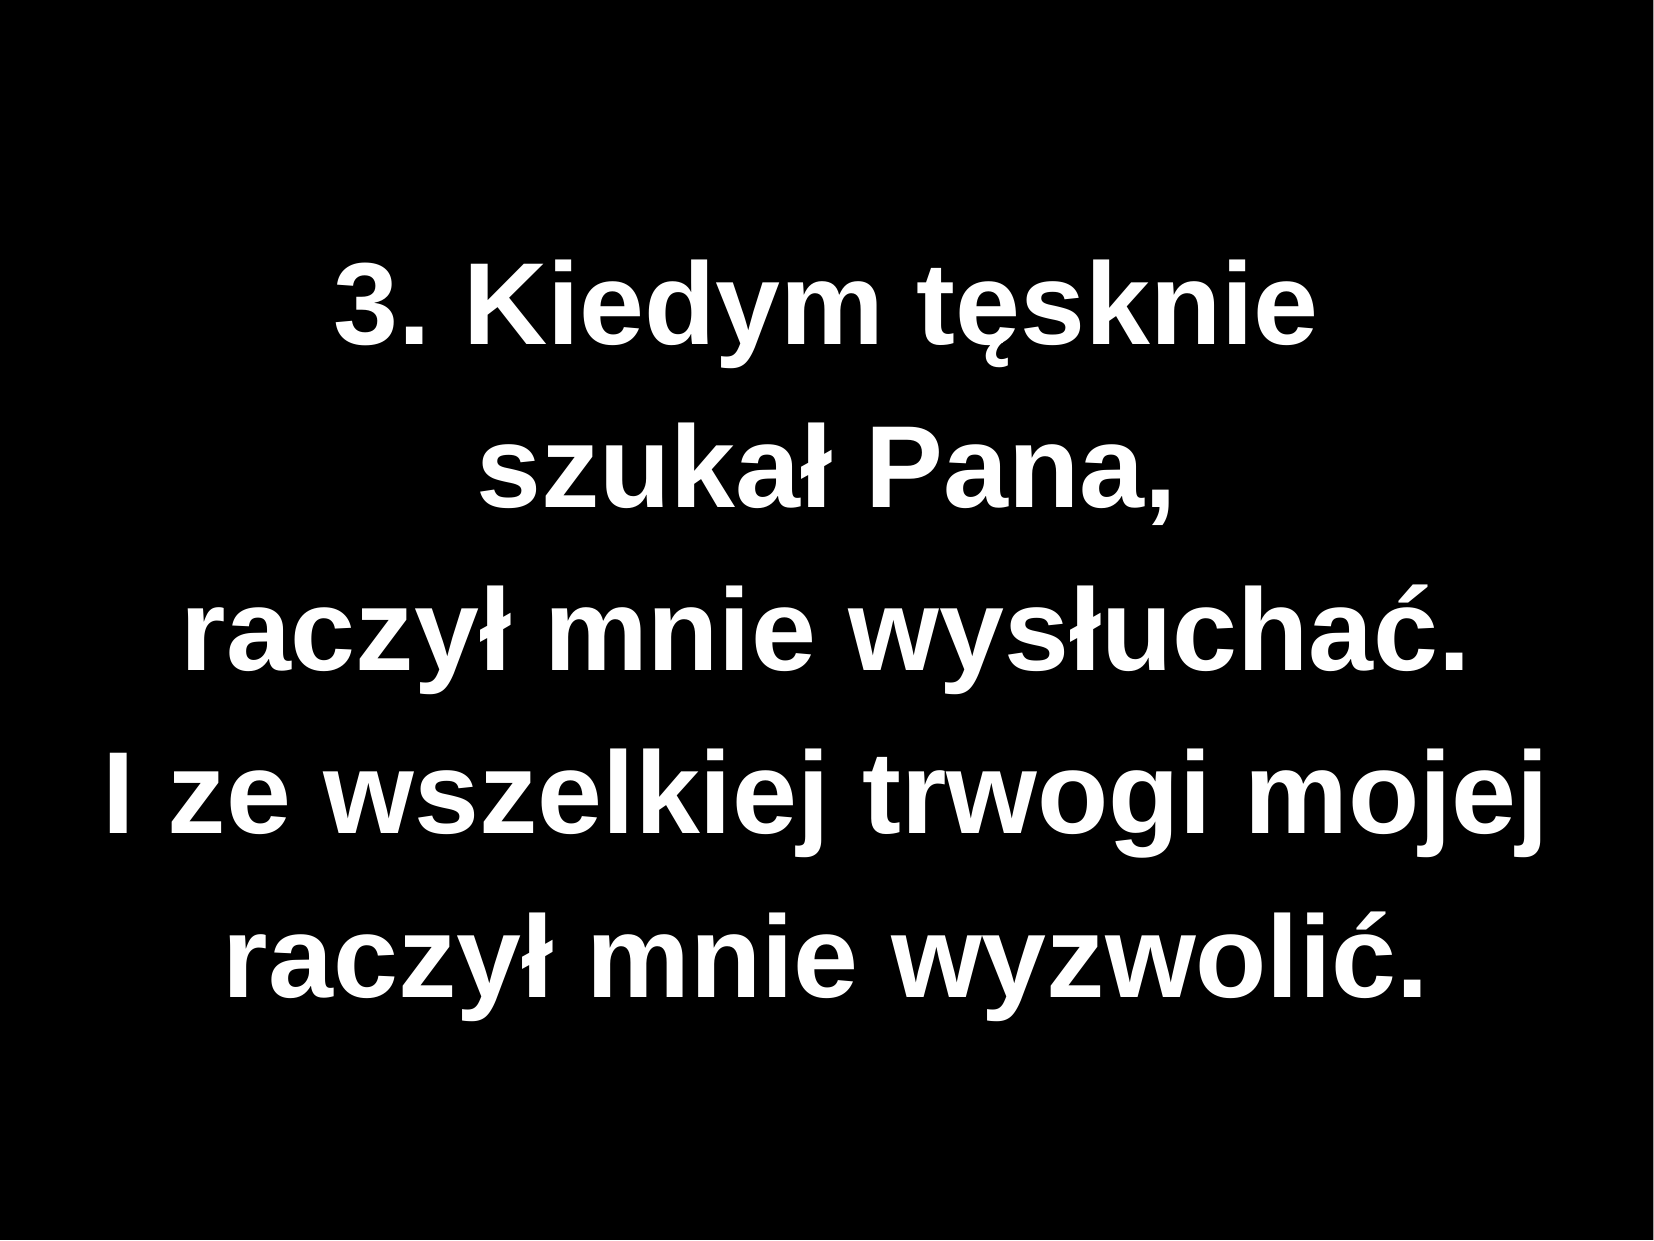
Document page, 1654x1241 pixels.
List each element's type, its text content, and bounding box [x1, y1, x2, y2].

subtitle 3. Kiedym tęsknie szukał Pana, raczył mnie wysłuchać. I ze wszelkiej trwogi mojej raczył mnie wyzwolić. [0, 0, 1654, 1229]
